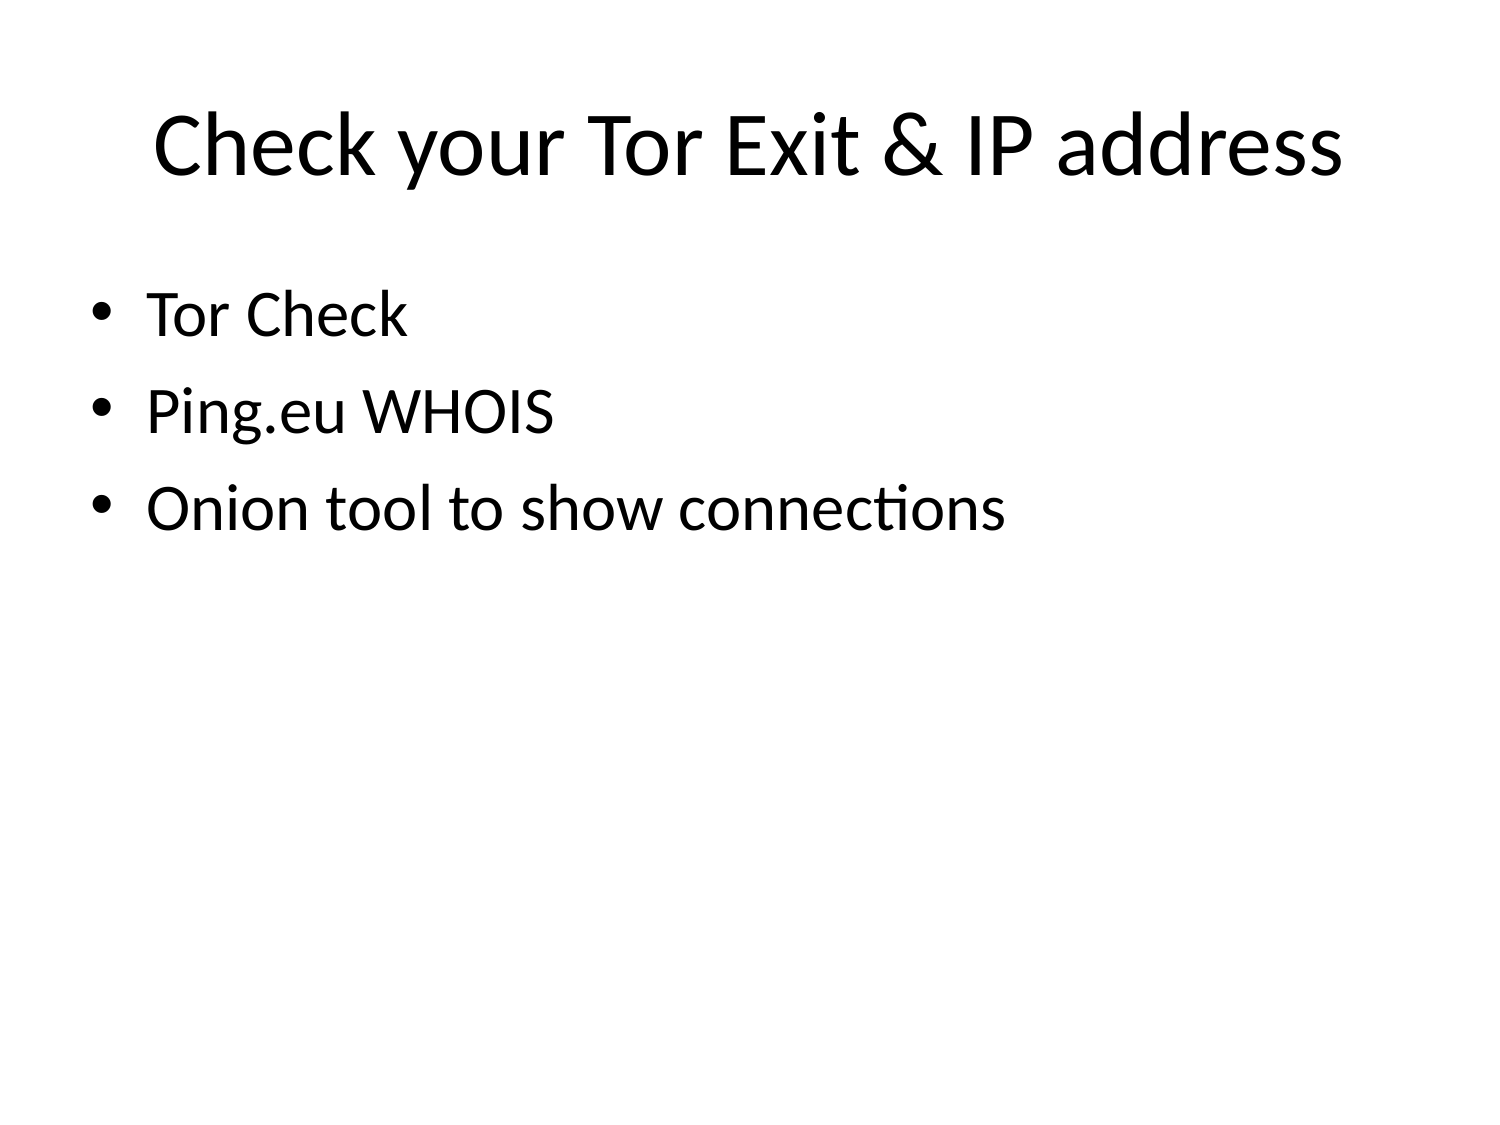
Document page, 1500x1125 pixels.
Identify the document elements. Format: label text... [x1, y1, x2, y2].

title Check your Tor Exit & IP address [75, 45, 1426, 233]
list Tor Check Ping.eu WHOIS Onion tool to show connections [75, 262, 1426, 1005]
